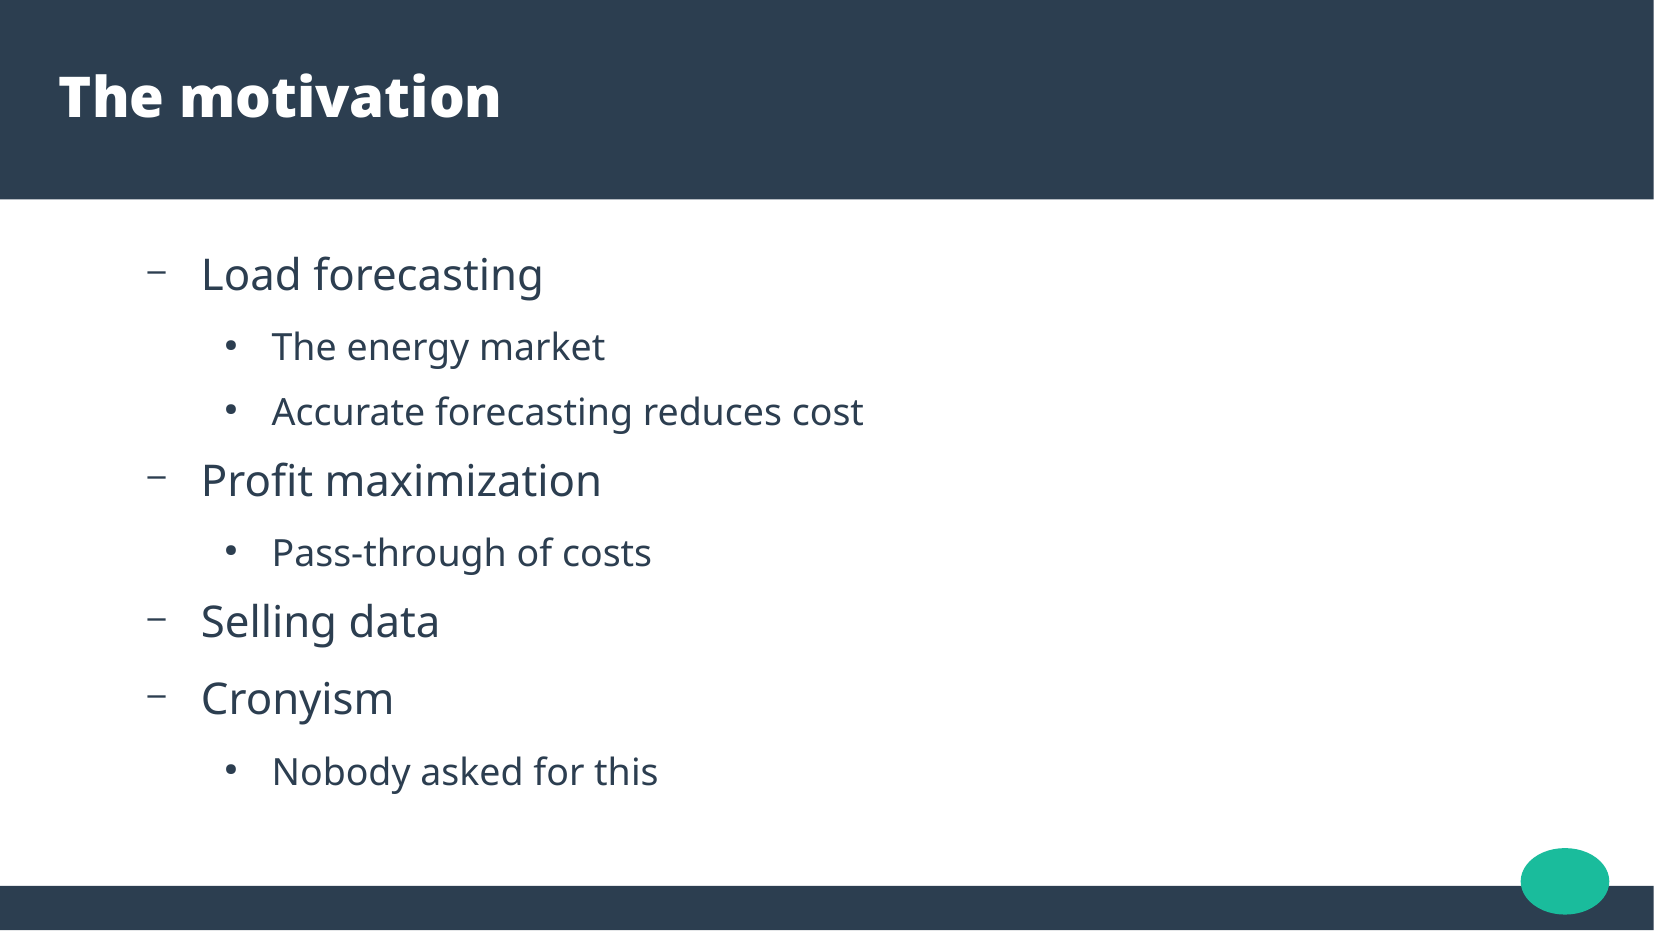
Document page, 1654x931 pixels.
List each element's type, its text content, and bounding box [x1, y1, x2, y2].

title The motivation [59, 37, 1595, 155]
list Load forecasting The energy market Accurate forecasting reduces cost Profit maximization Pass-through of costs Selling data Cronyism Nobody asked for this [59, 243, 1595, 864]
